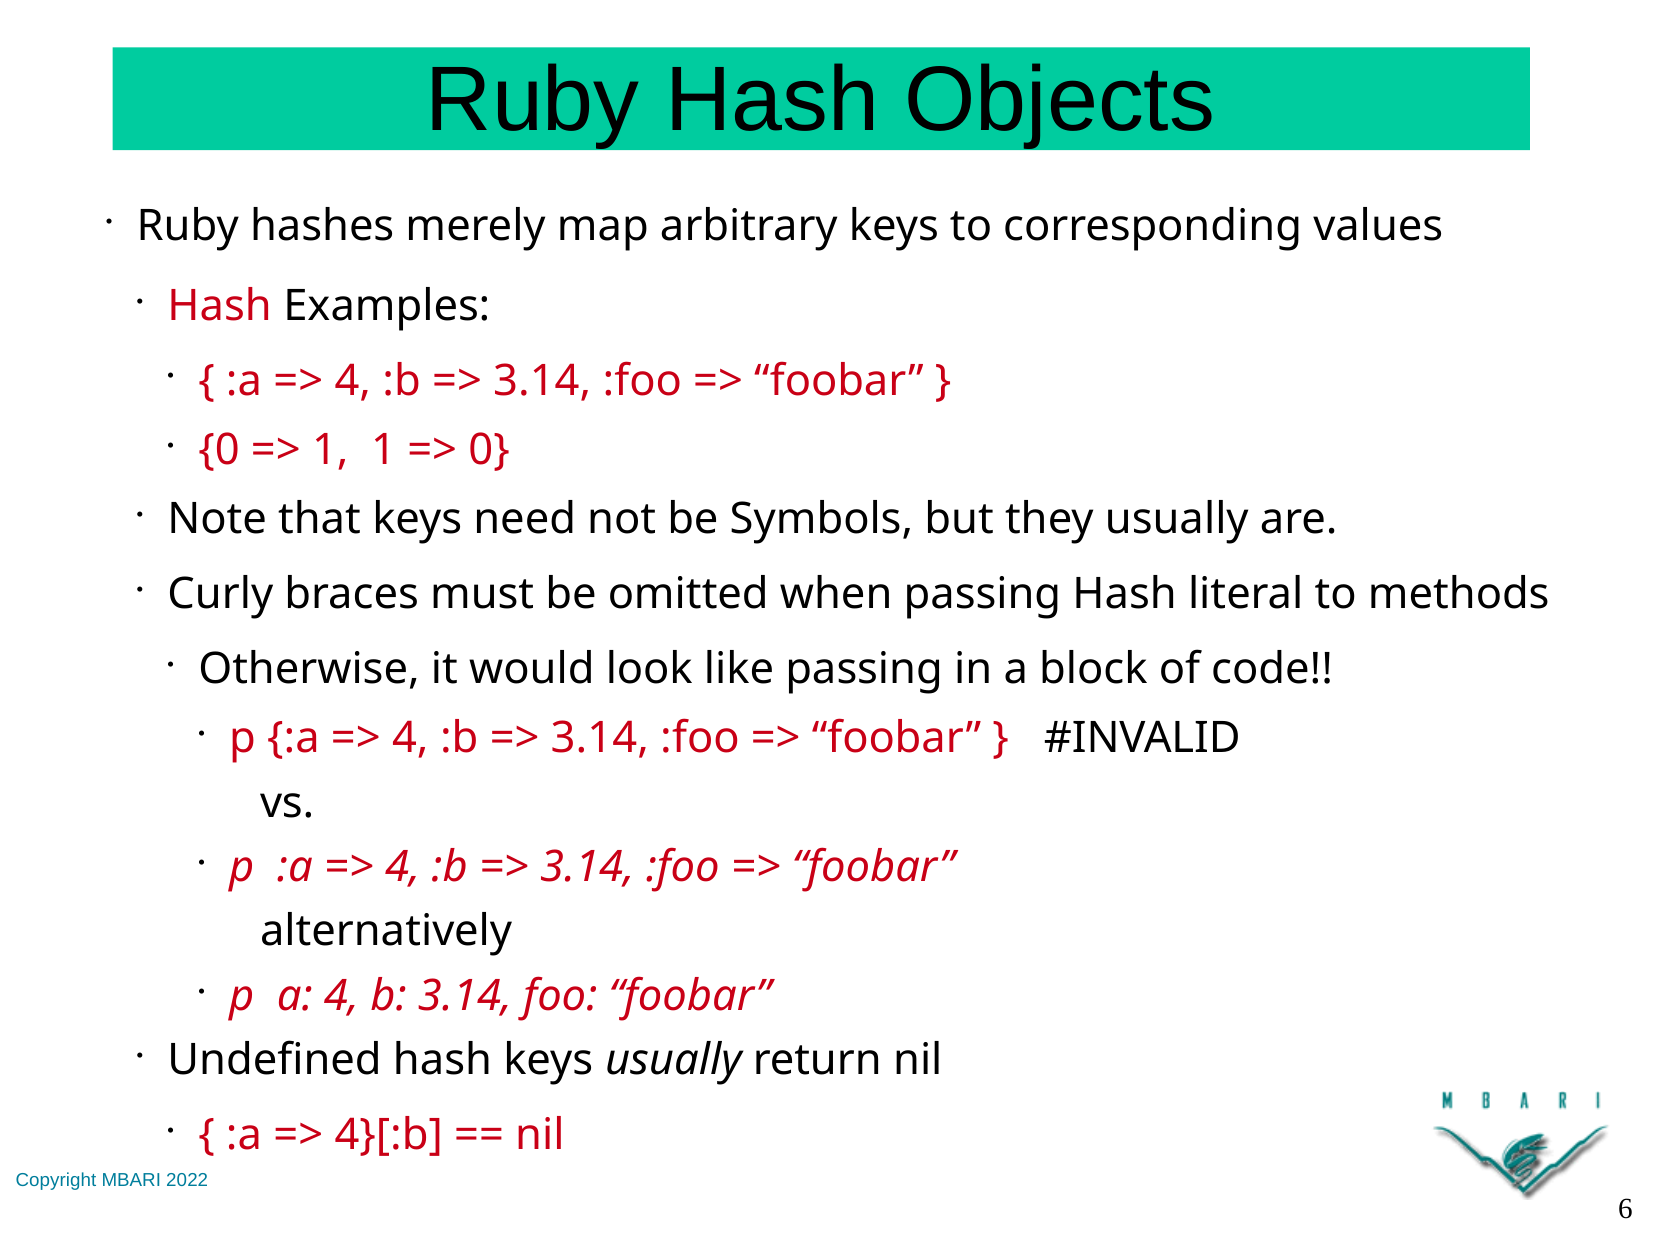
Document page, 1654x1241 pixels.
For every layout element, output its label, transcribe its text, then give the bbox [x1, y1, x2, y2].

list Ruby hashes merely map arbitrary keys to corresponding values Hash Examples: { :a => 4, :b => 3.14, :foo => “foobar” } {0 => 1, 1 => 0} Note that keys need not be Symbols, but they usually are. Curly braces must be omitted when passing Hash literal to methods Otherwise, it would look like passing in a block of code!! p {:a => 4, :b => 3.14, :foo => “foobar” } #INVALID vs. p :a => 4, :b => 3.14, :foo => “foobar” alternatively p a: 4, b: 3.14, foo: “foobar” Undefined hash keys usually return nil { :a => 4}[:b] == nil [75, 194, 1651, 1163]
picture [1426, 1163, 1613, 1200]
title Ruby Hash Objects [112, 47, 1530, 151]
